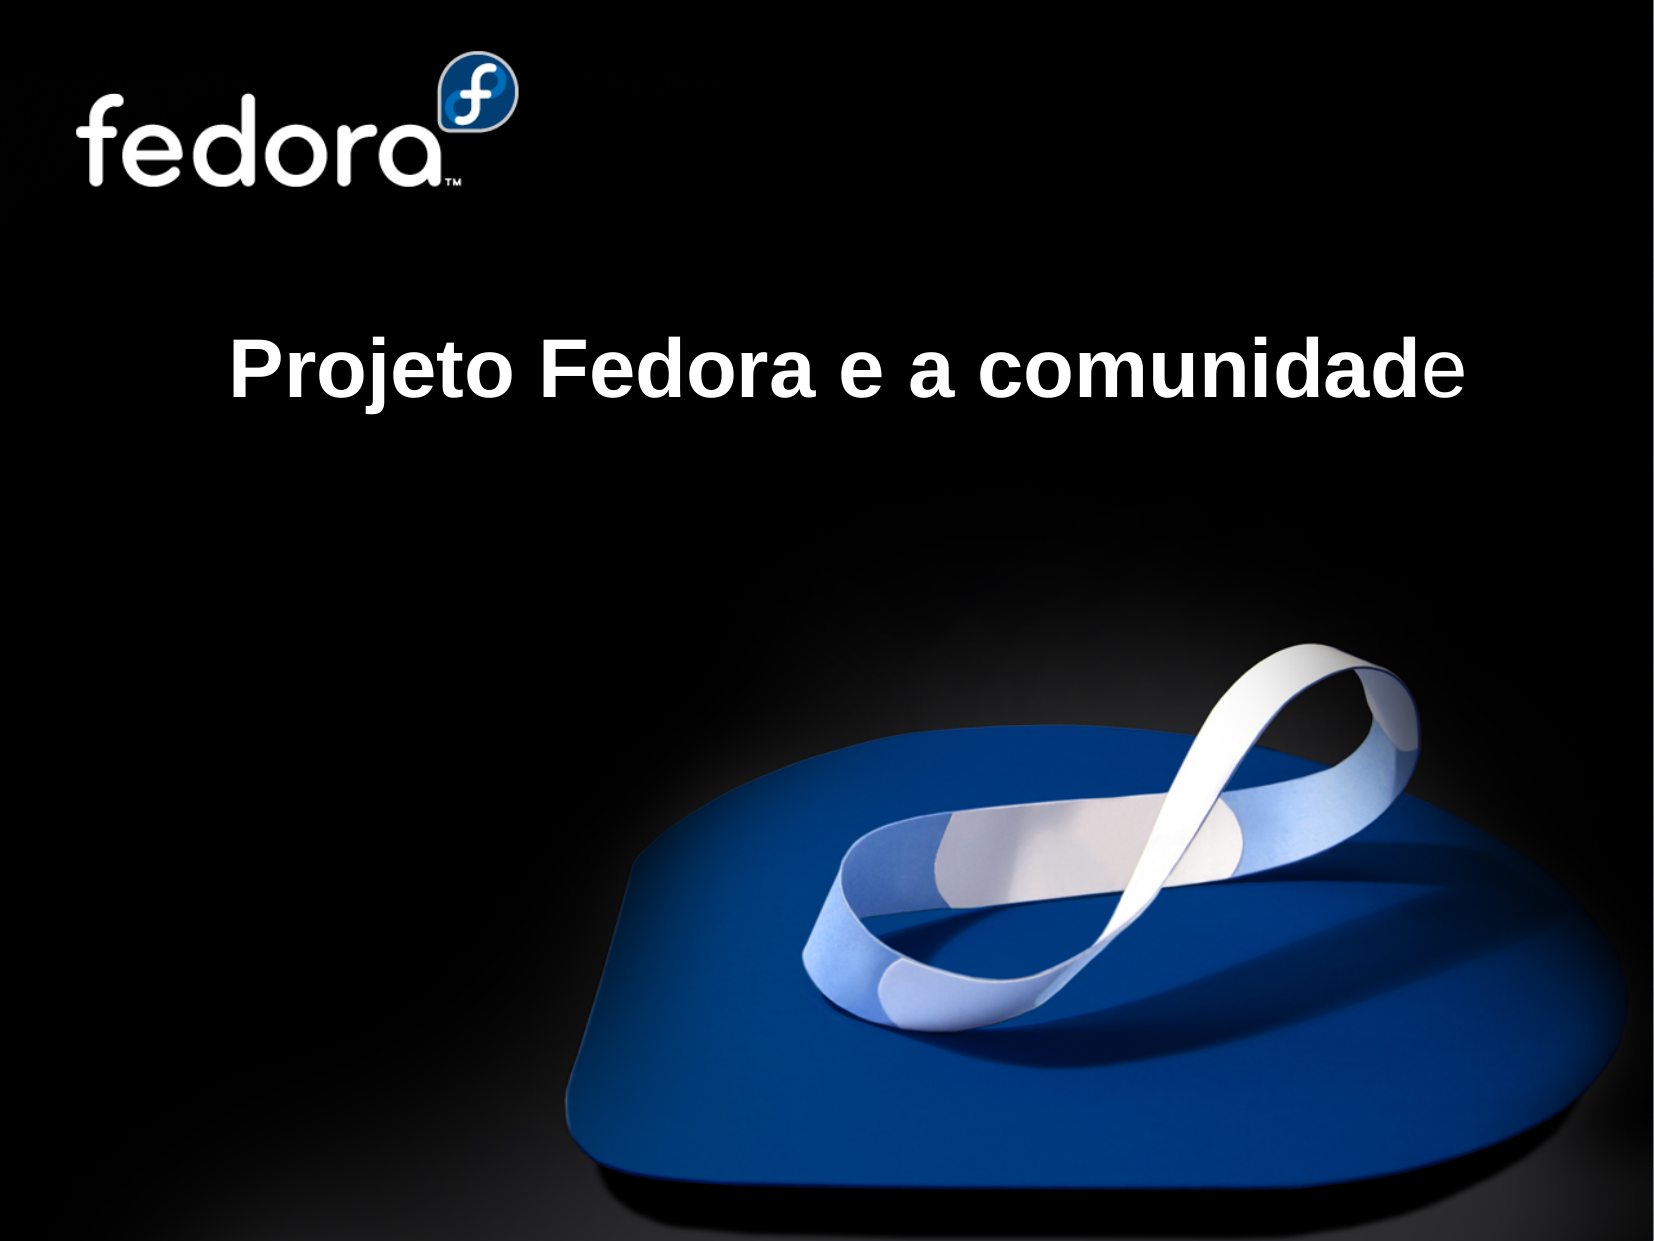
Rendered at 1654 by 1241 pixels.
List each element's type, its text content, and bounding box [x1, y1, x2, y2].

subtitle Projeto Fedora e a comunidade [89, 100, 1578, 638]
picture [0, 0, 1654, 1241]
